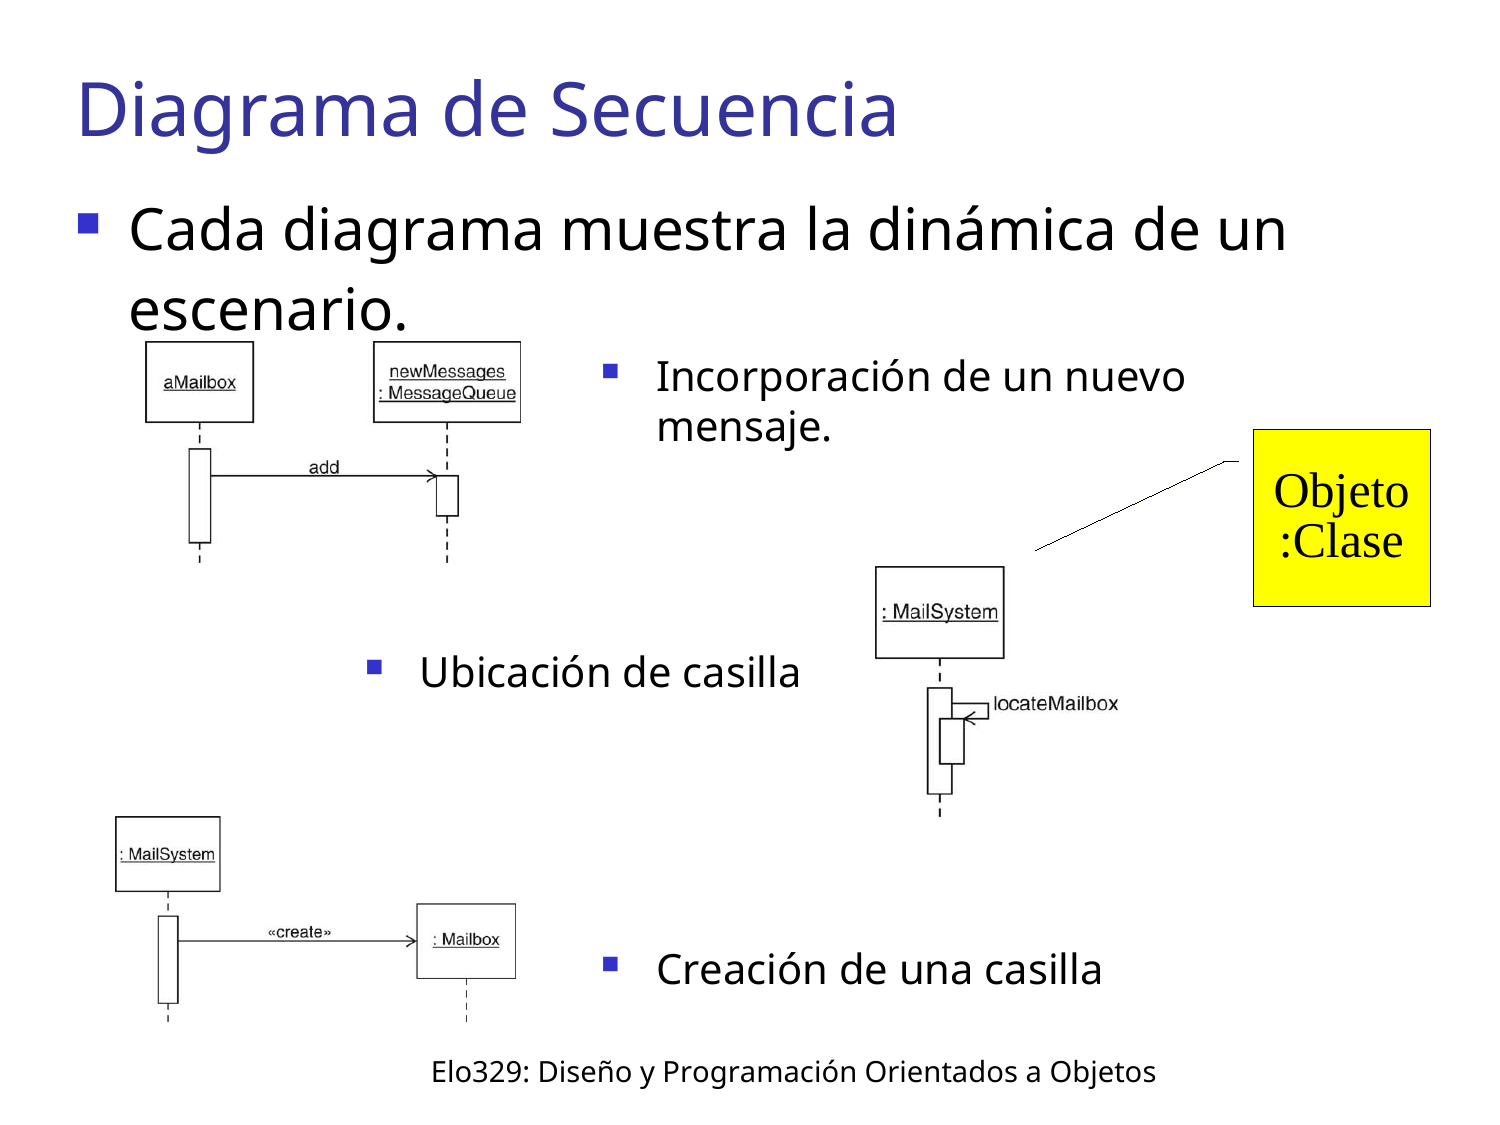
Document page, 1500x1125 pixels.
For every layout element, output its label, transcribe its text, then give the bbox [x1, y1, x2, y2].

picture [115, 816, 516, 1022]
list Cada diagrama muestra la dinámica de un escenario. [75, 187, 1446, 1051]
title Diagrama de Secuencia [75, 25, 1449, 188]
picture [145, 341, 521, 563]
picture [875, 566, 1118, 817]
text_box Objeto :Clase [1253, 429, 1430, 606]
text_box Ubicación de casilla [350, 577, 1076, 764]
text_box Incorporación de un nuevo mensaje. Creación de una casilla [586, 341, 1312, 1017]
